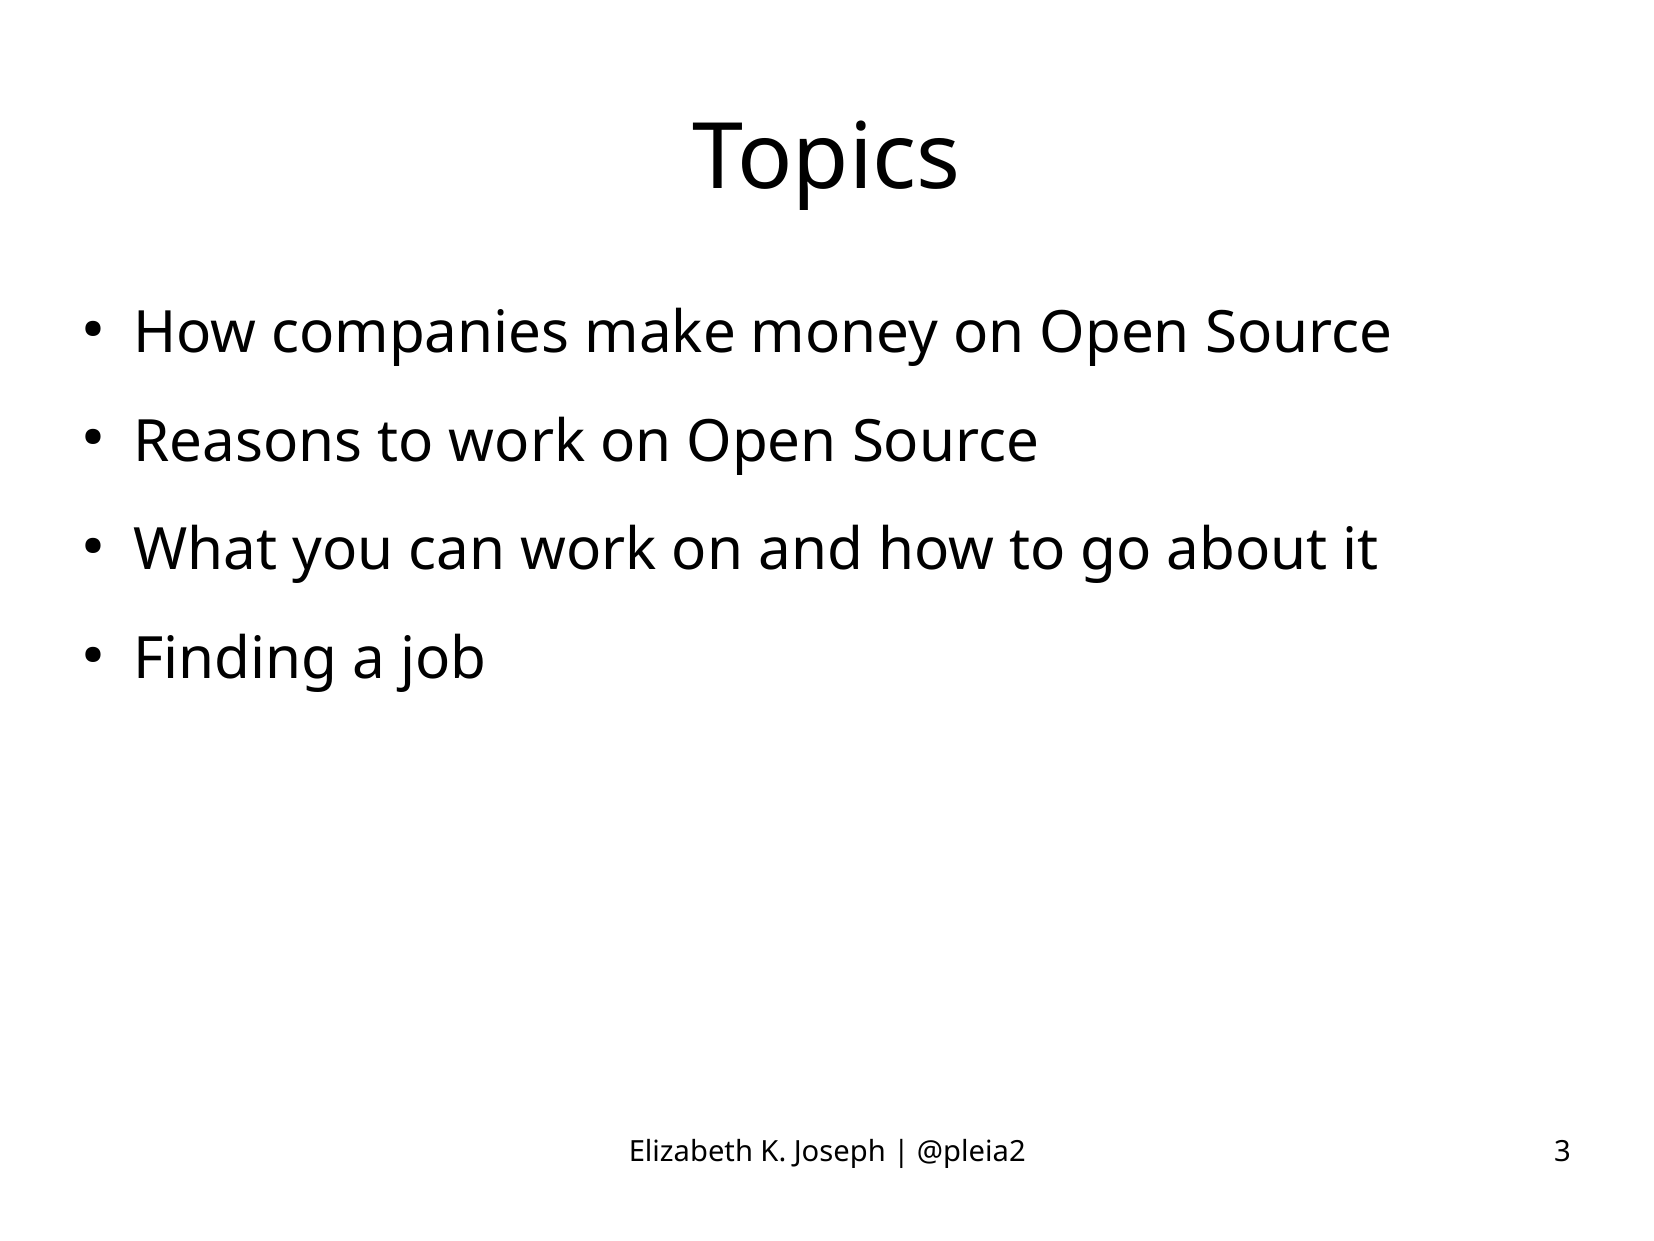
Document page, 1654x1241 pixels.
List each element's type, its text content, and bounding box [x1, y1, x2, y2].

list How companies make money on Open Source Reasons to work on Open Source What you can work on and how to go about it Finding a job [82, 290, 1571, 1010]
title Topics [82, 49, 1571, 257]
